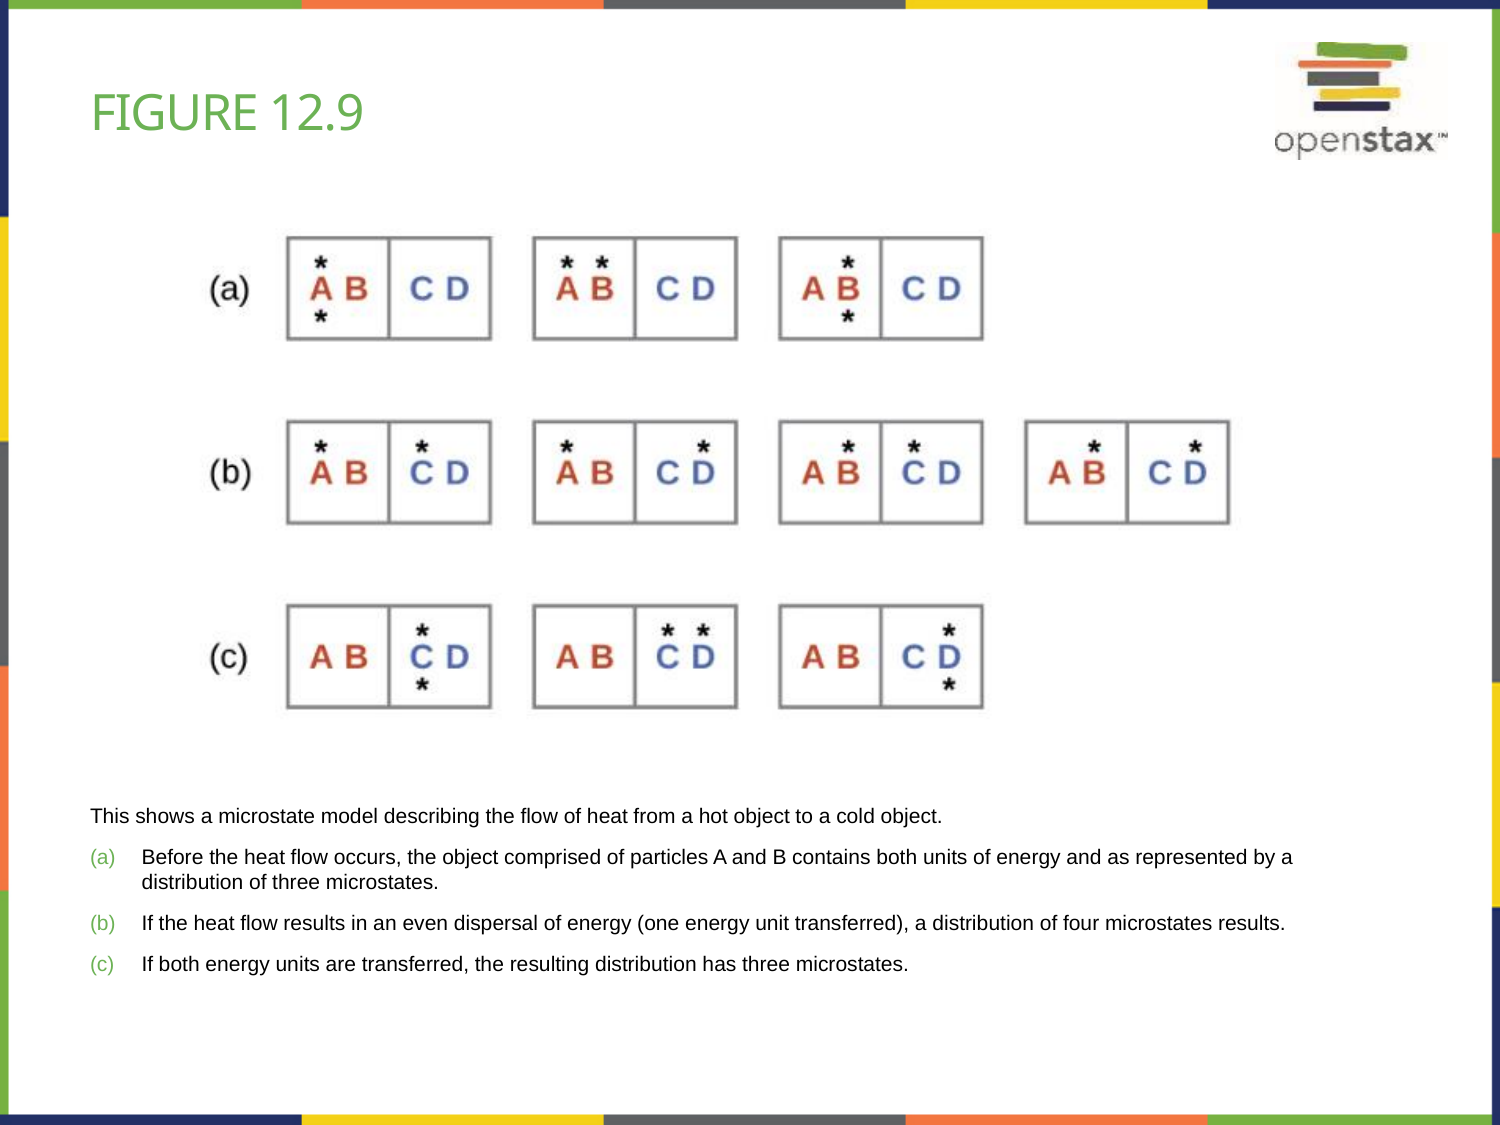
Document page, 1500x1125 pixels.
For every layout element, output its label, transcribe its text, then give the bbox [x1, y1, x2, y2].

picture [0, 0, 1500, 1125]
list This shows a microstate model describing the flow of heat from a hot object to a cold object. Before the heat flow occurs, the object comprised of particles A and B contains both units of energy and as represented by a distribution of three microstates. If the heat flow results in an even dispersal of energy (one energy unit transferred), a distribution of four microstates results. If both energy units are transferred, the resulting distribution has three microstates. [75, 794, 1398, 986]
title Figure 12.9 [75, 39, 1398, 148]
